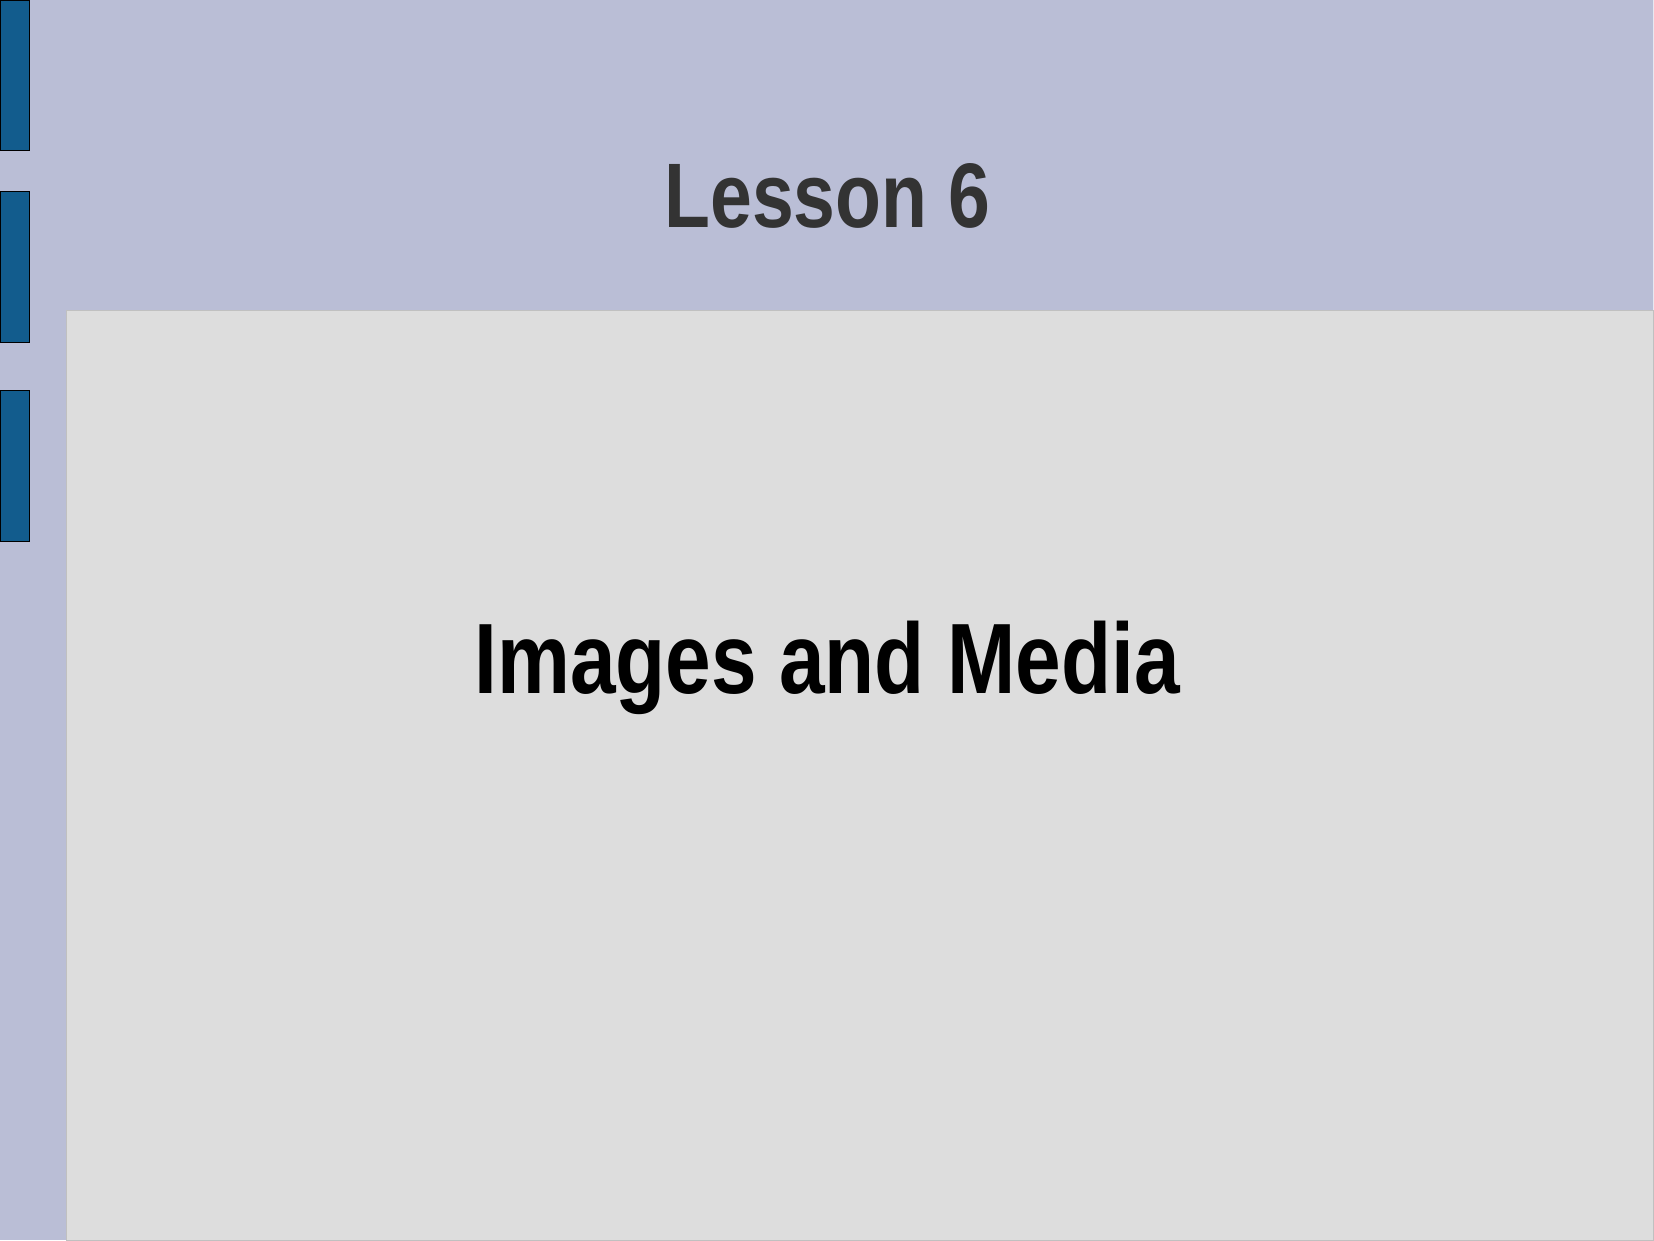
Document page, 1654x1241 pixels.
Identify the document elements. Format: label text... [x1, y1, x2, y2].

title Lesson 6 [121, 91, 1534, 299]
list Images and Media [112, 600, 1525, 788]
